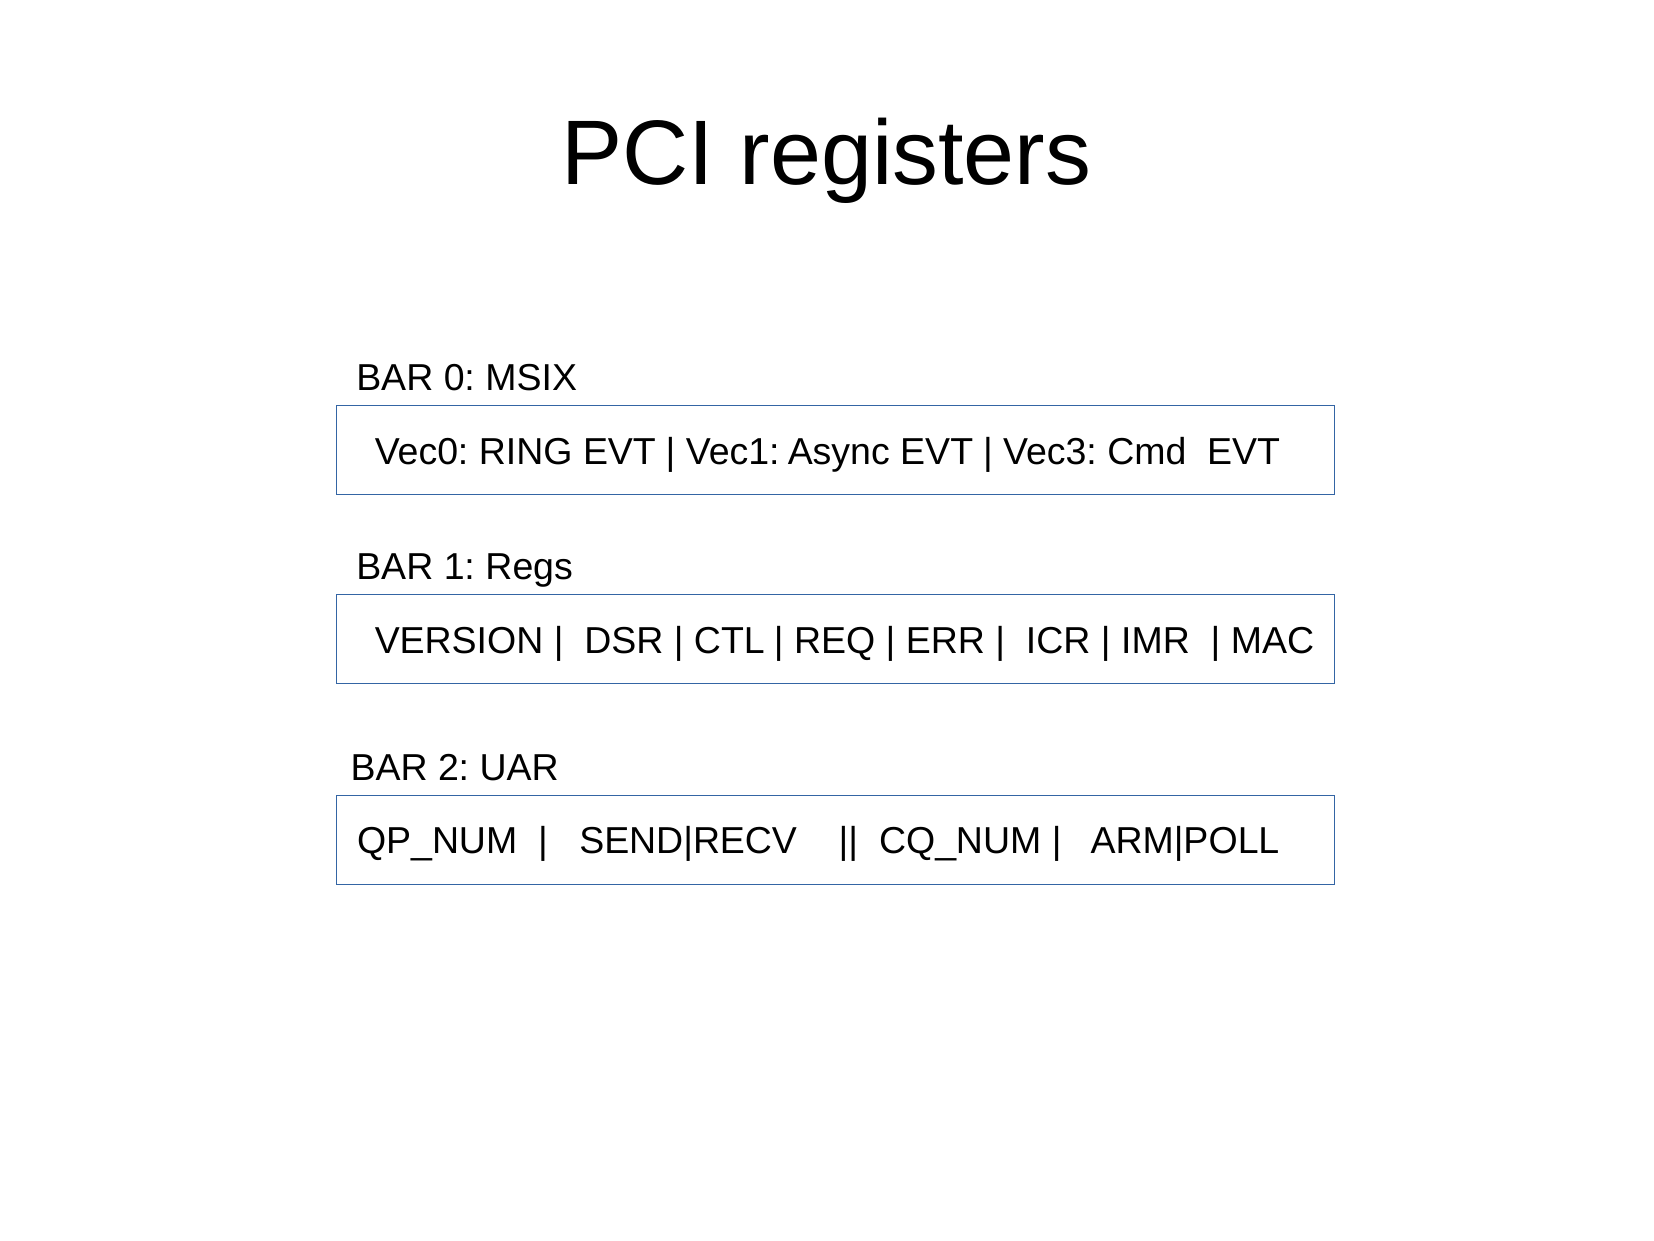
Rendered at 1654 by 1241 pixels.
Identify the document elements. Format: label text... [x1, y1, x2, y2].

text_box BAR 0: MSIX [341, 348, 596, 406]
text_box Vec0: RING EVT | Vec1: Async EVT | Vec3: Cmd EVT [360, 423, 1501, 523]
text_box BAR 1: Regs [341, 537, 596, 595]
text_box VERSION | DSR | CTL | REQ | ERR | ICR | IMR | MAC [360, 611, 1396, 669]
text_box QP_NUM | SEND|RECV || CQ_NUM | ARM|POLL [342, 812, 1378, 870]
title PCI registers [82, 49, 1571, 257]
text_box BAR 2: UAR [335, 738, 590, 796]
